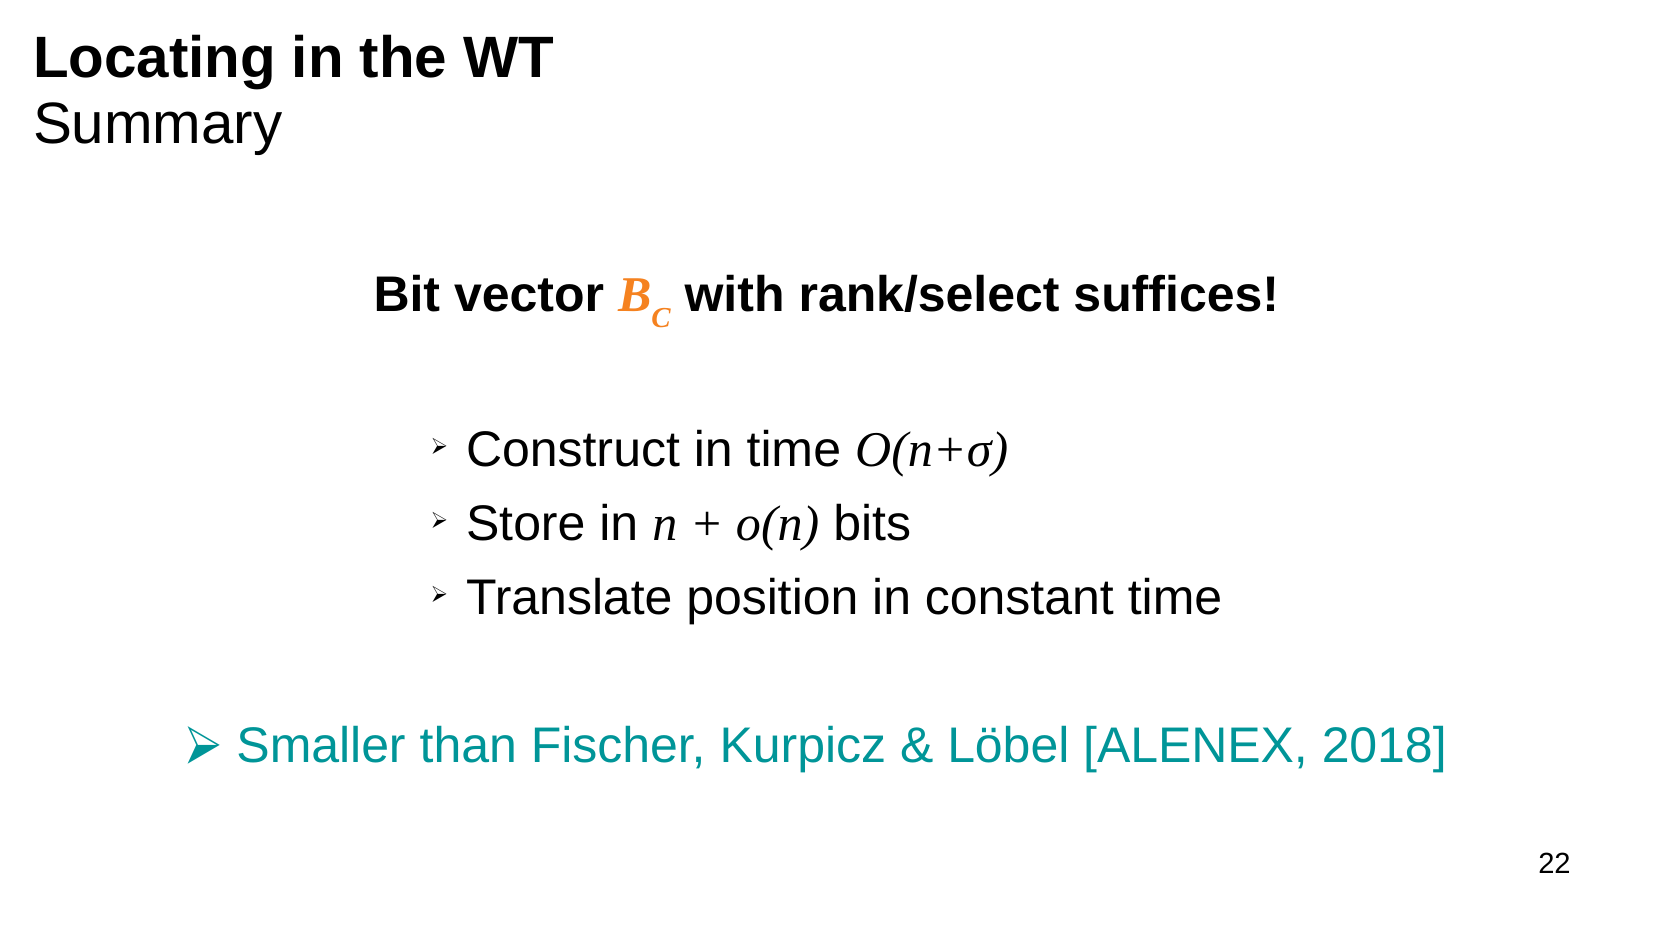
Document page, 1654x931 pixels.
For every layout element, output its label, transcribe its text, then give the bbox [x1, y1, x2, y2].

text_box Locating in the WT Summary [18, 17, 614, 163]
text_box Construct in time O(n+σ) Store in n + o(n) bits Translate position in constant time [415, 413, 1238, 633]
text_box Bit vector BC with rank/select suffices! [358, 258, 1295, 342]
text_box ⮚ Smaller than Fischer, Kurpicz & Löbel [ALENEX, 2018] [170, 709, 1484, 781]
